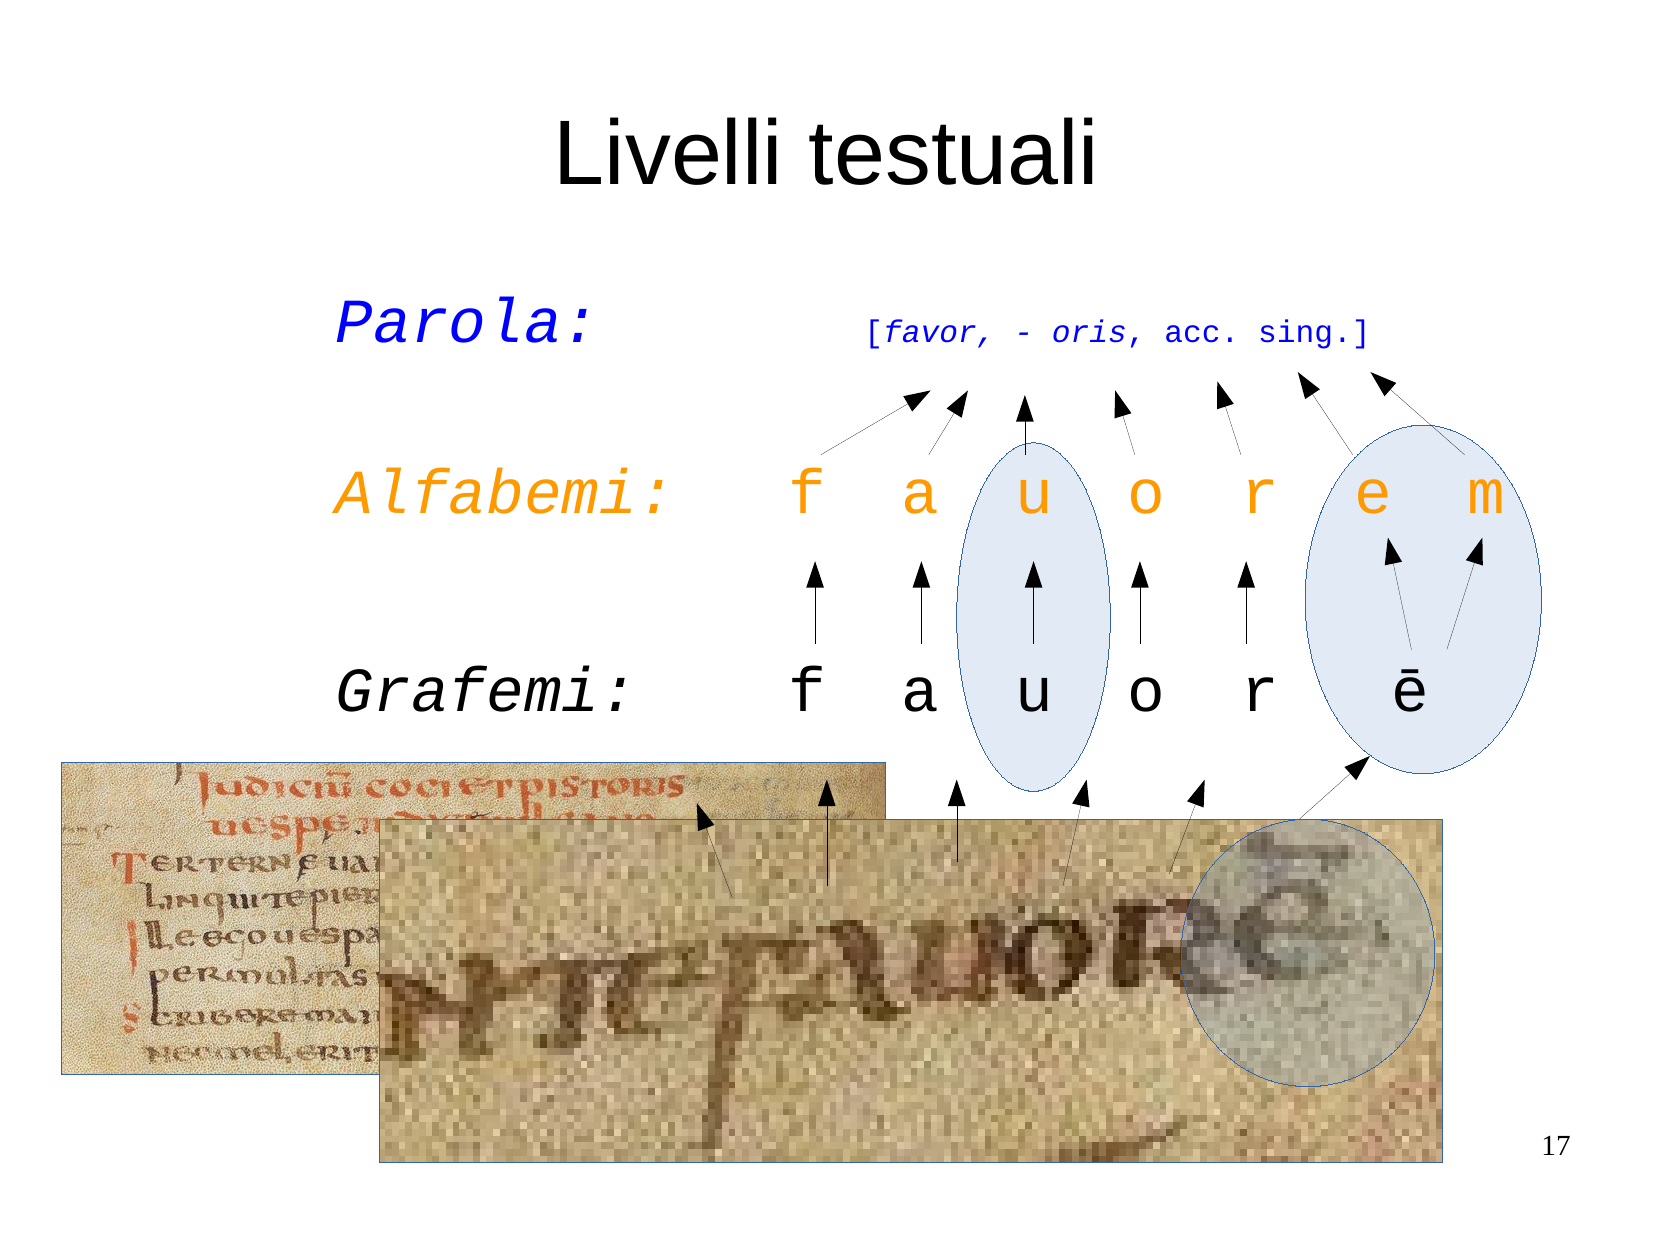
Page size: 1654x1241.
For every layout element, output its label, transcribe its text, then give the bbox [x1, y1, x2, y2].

title Livelli testuali [82, 49, 1571, 257]
picture [61, 762, 1443, 1163]
text_box [1006, 780, 1061, 792]
text_box [1538, 557, 1542, 641]
text_box [1181, 819, 1435, 1087]
list Parola: [favor, - oris, acc. sing.] Alfabemi: f a u o r e m Grafemi: f a u o r ē [269, 290, 1538, 780]
